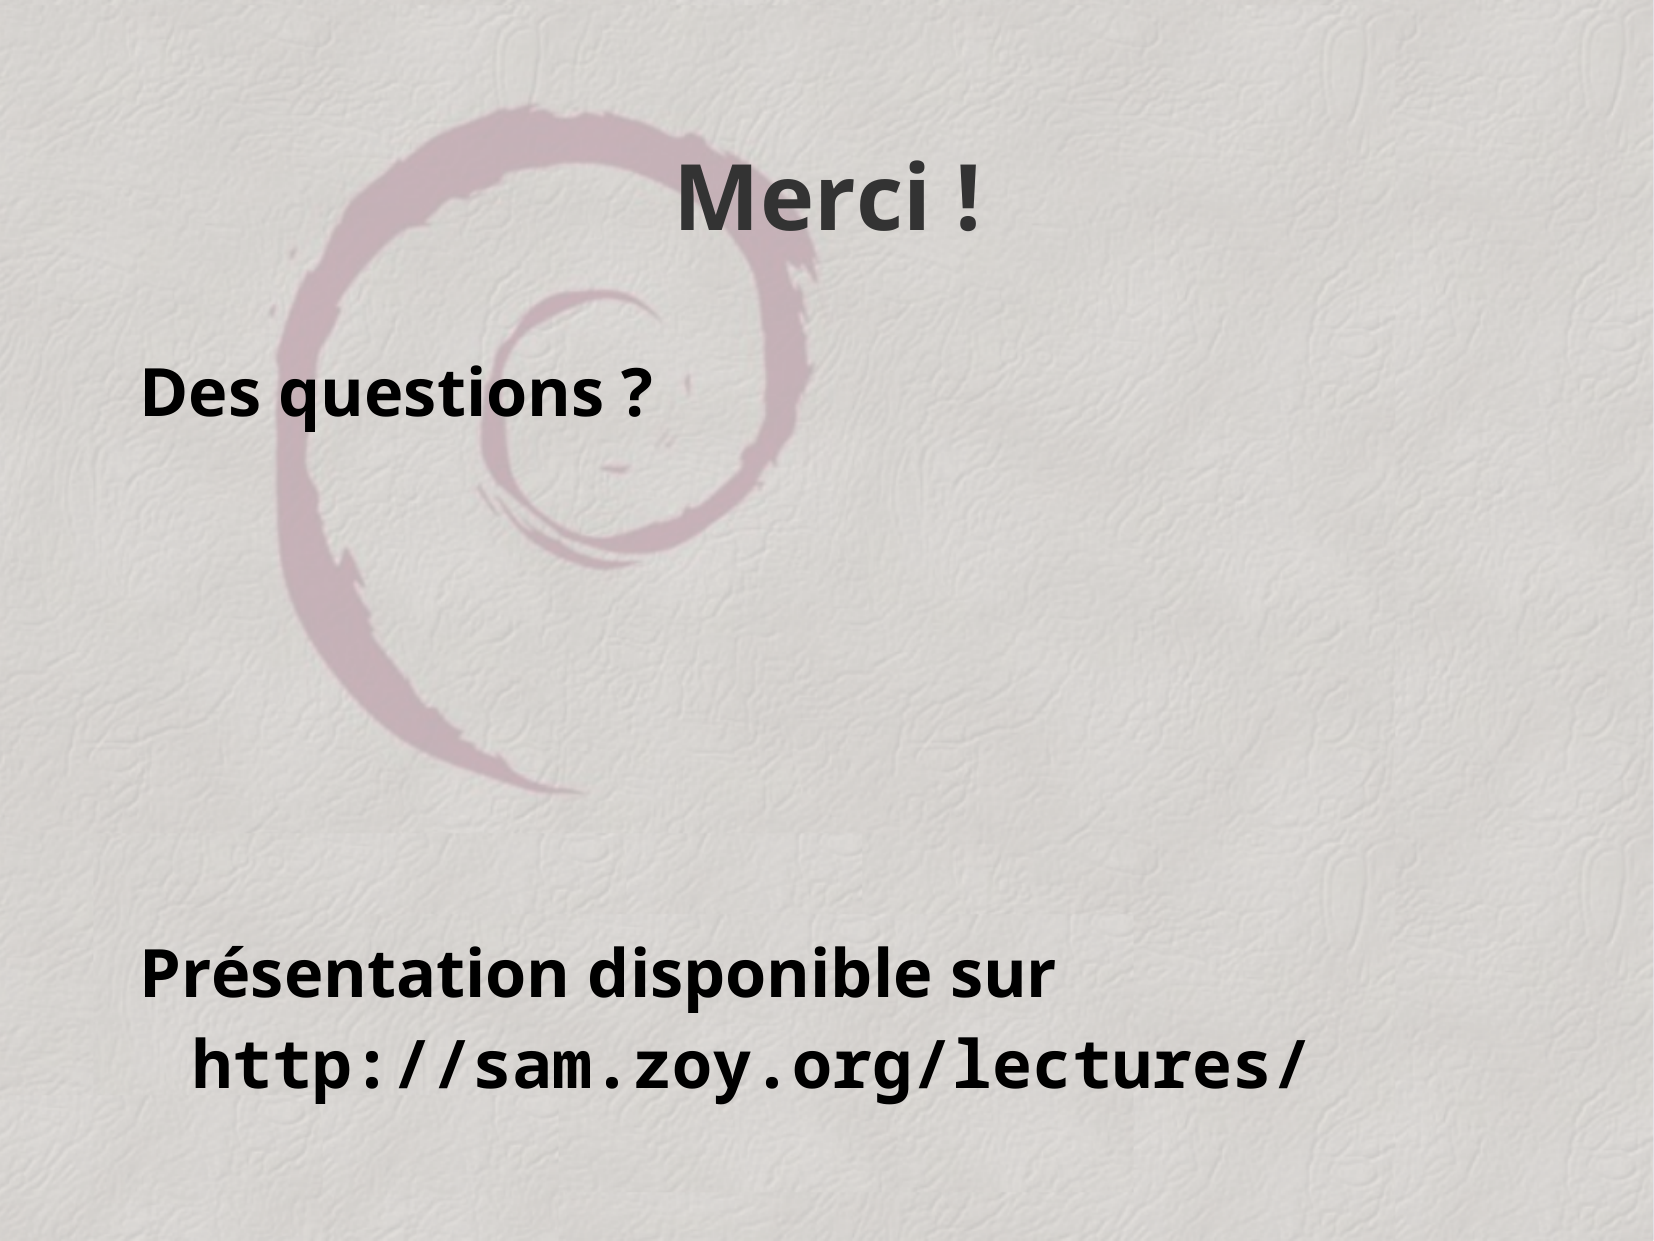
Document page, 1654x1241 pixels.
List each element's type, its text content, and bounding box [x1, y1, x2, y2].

list Présentation disponible sur http://sam.zoy.org/lectures/ [121, 926, 1534, 1138]
list Des questions ? [121, 344, 1534, 695]
title Merci ! [121, 91, 1534, 299]
picture [0, 0, 1654, 1241]
